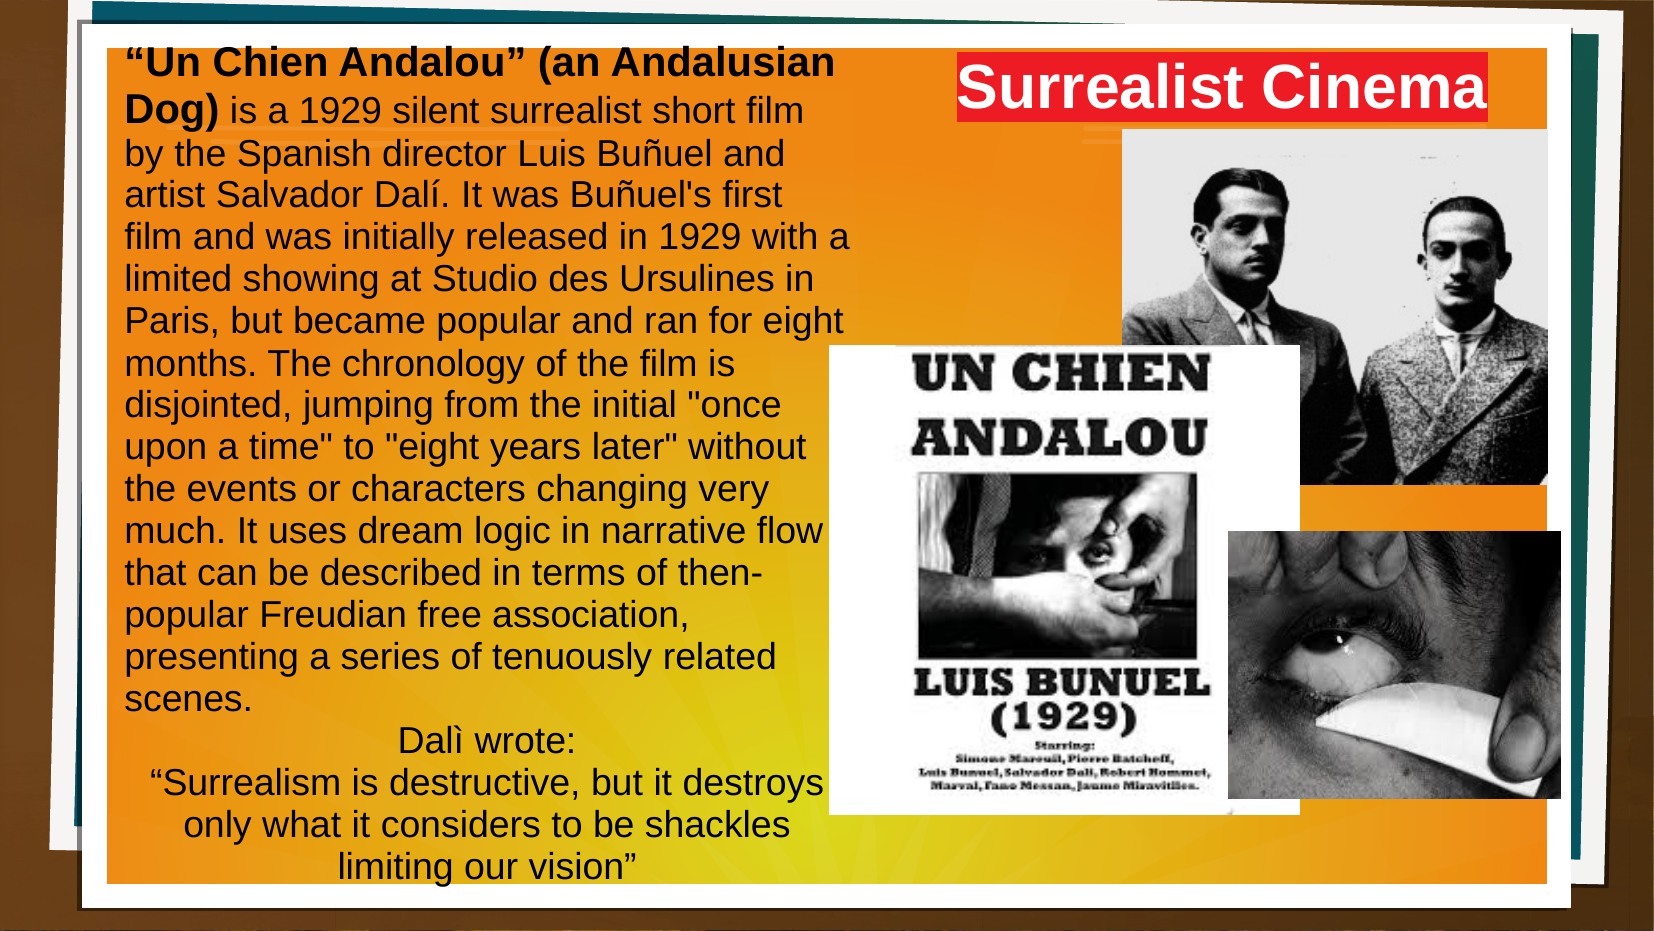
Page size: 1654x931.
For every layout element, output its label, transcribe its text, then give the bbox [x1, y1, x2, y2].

text_box “Un Chien Andalou” (an Andalusian Dog) is a 1929 silent surrealist short film by the Spanish director Luis Buñuel and artist Salvador Dalí. It was Buñuel's first film and was initially released in 1929 with a limited showing at Studio des Ursulines in Paris, but became popular and ran for eight months. The chronology of the film is disjointed, jumping from the initial "once upon a time" to "eight years later" without the events or characters changing very much. It uses dream logic in narrative flow that can be described in terms of then-popular Freudian free association, presenting a series of tenuously related scenes. Dalì wrote: “Surrealism is destructive, but it destroys only what it considers to be shackles limiting our vision” [109, 31, 866, 931]
picture [866, 129, 1561, 815]
title Surrealist Cinema [874, 48, 1571, 126]
